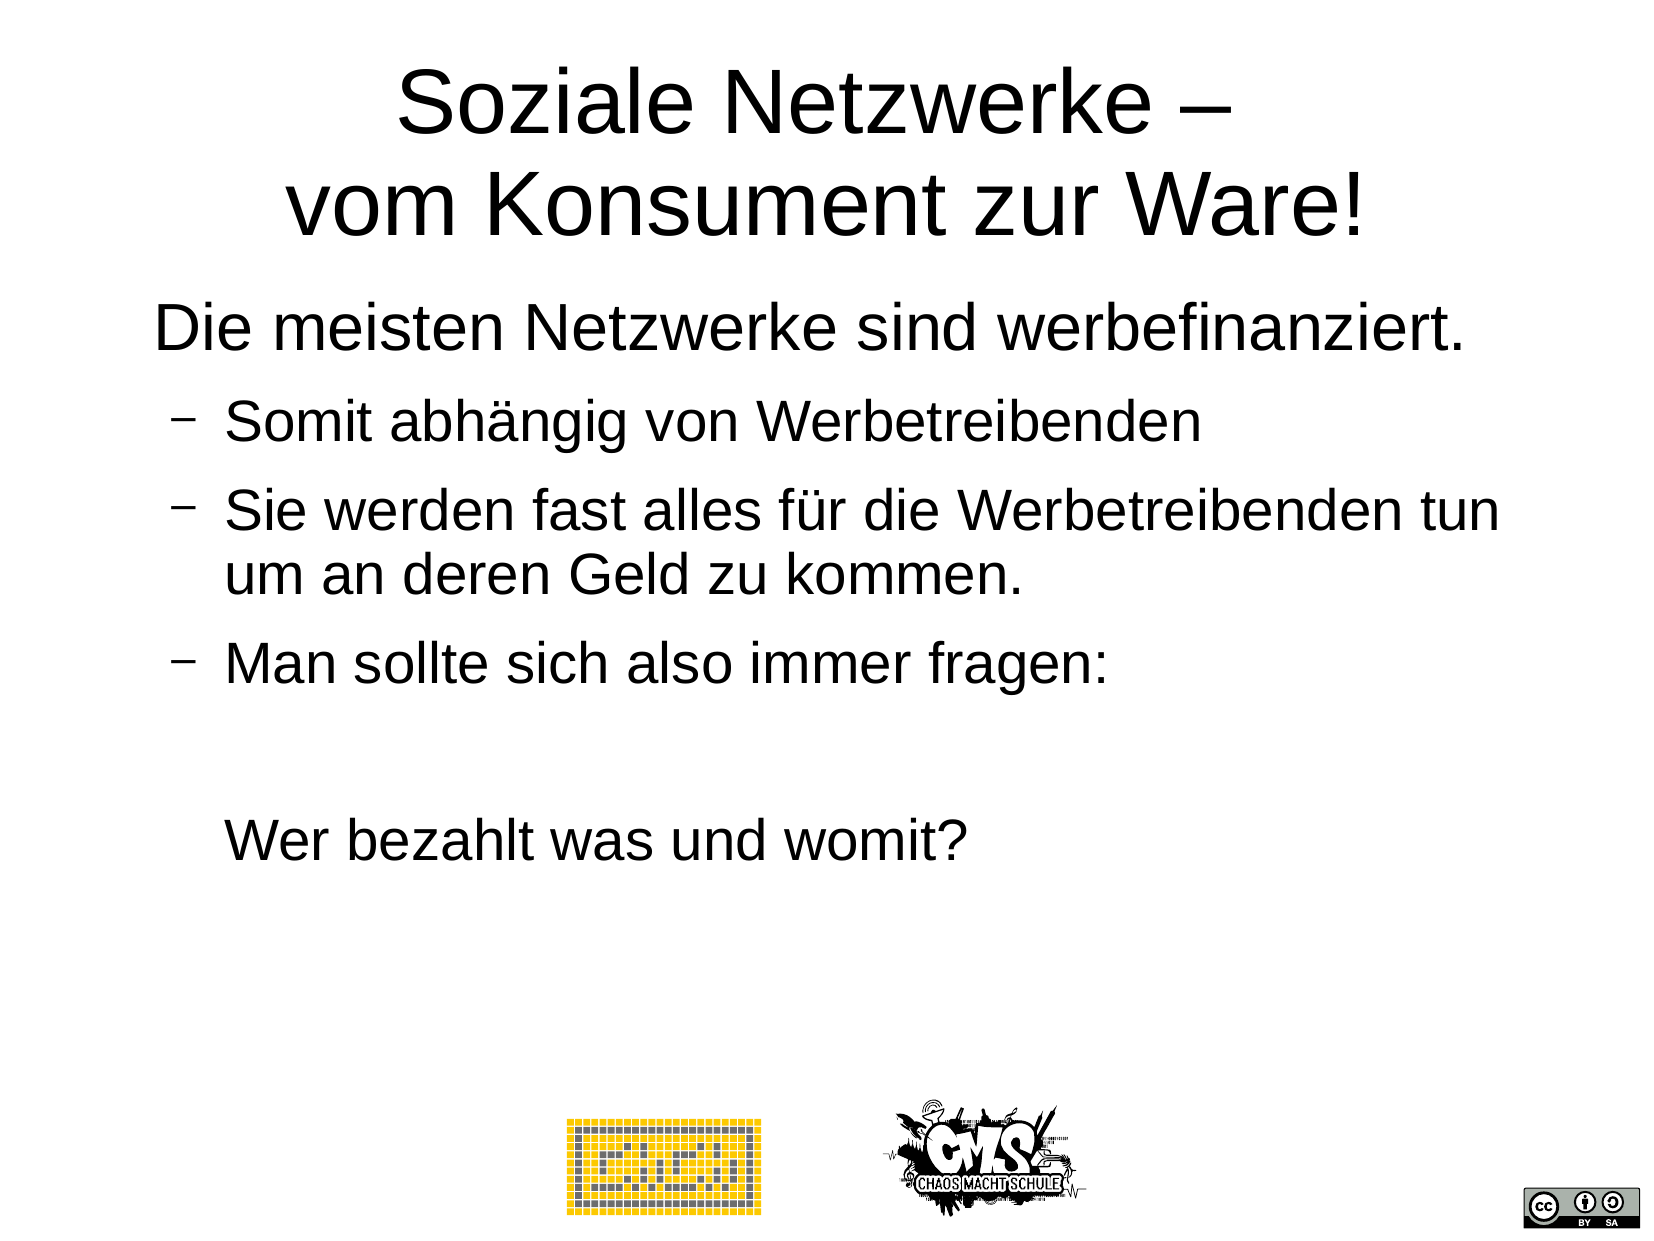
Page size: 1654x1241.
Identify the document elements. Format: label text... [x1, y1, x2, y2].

title Soziale Netzwerke – vom Konsument zur Ware! [82, 49, 1571, 257]
list Die meisten Netzwerke sind werbefinanziert. Somit abhängig von Werbetreibenden Sie werden fast alles für die Werbetreibenden tun um an deren Geld zu kommen. Man sollte sich also immer fragen: Wer bezahlt was und womit? [82, 290, 1571, 1010]
